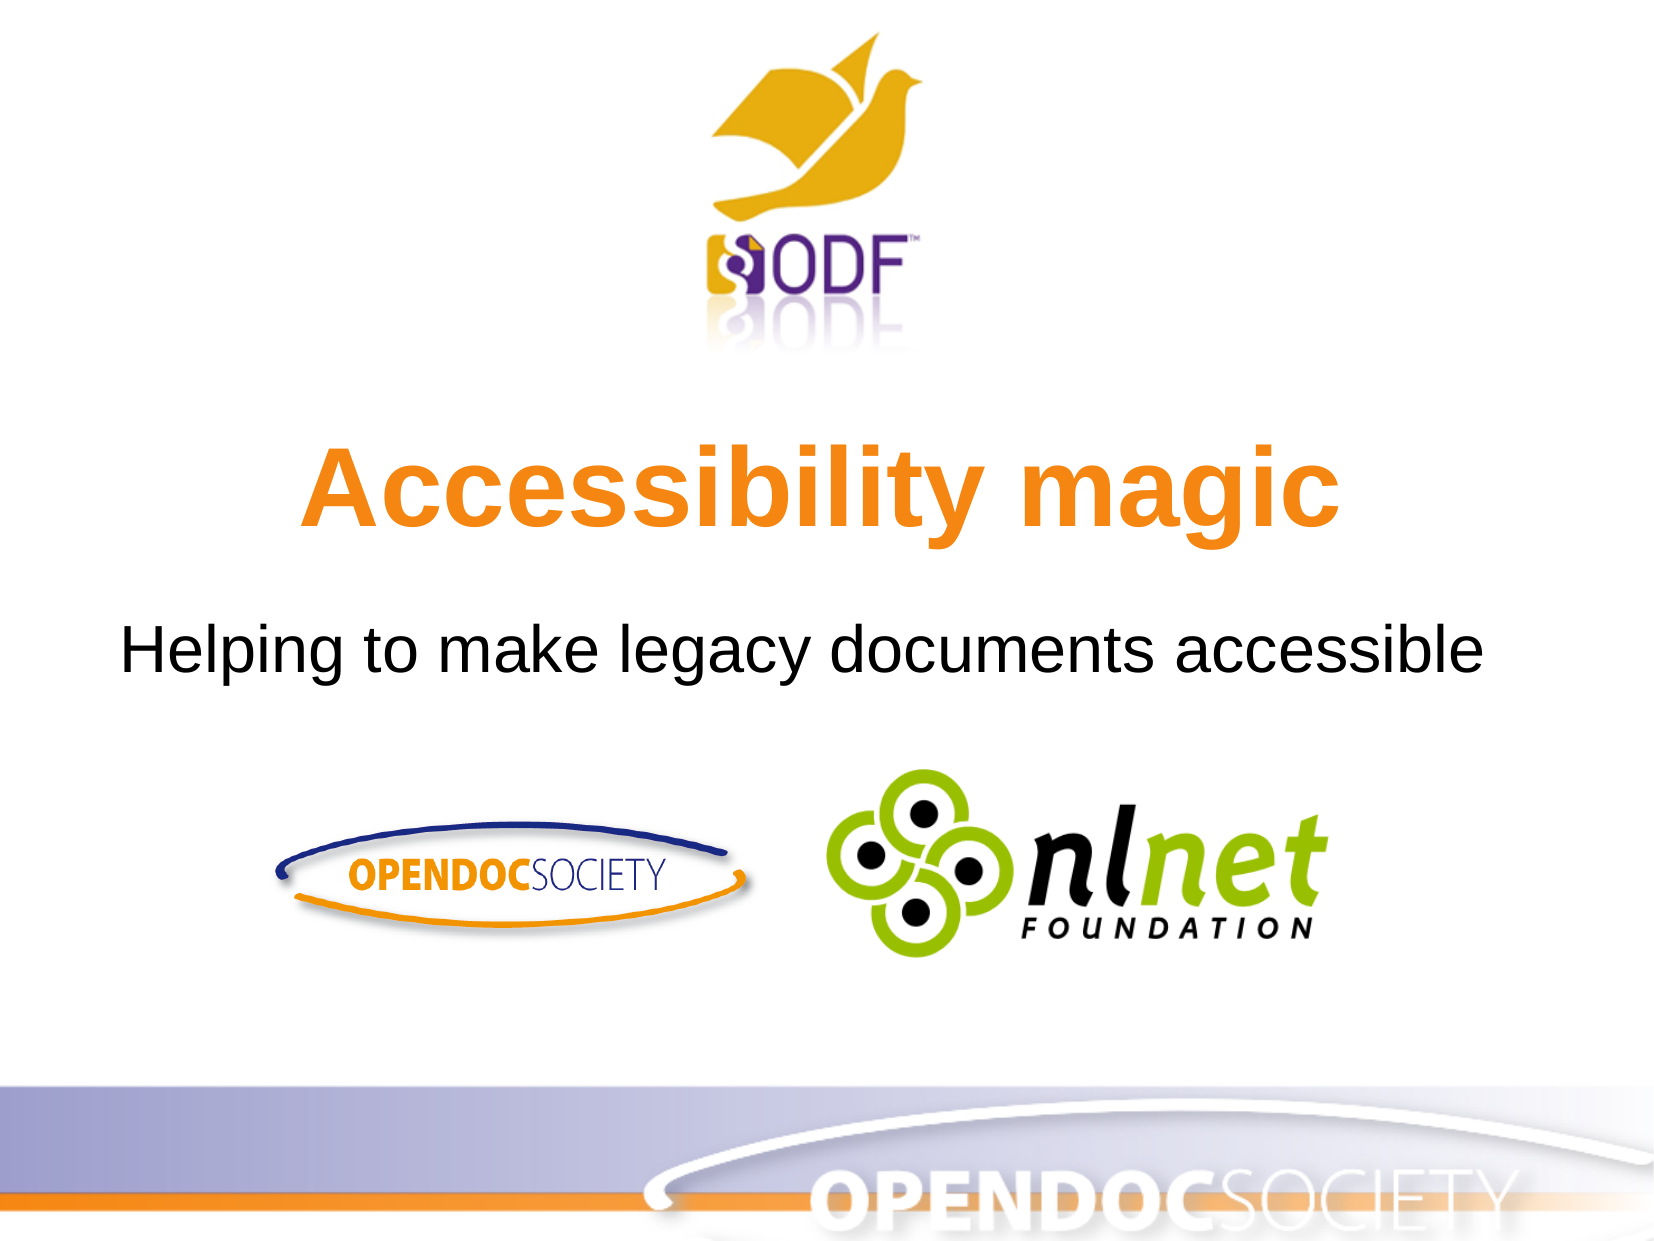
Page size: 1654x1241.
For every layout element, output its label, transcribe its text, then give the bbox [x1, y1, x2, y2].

title Accessibility magic [76, 383, 1565, 501]
subtitle Helping to make legacy documents accessible [29, 501, 1577, 798]
picture [0, 0, 1654, 1241]
